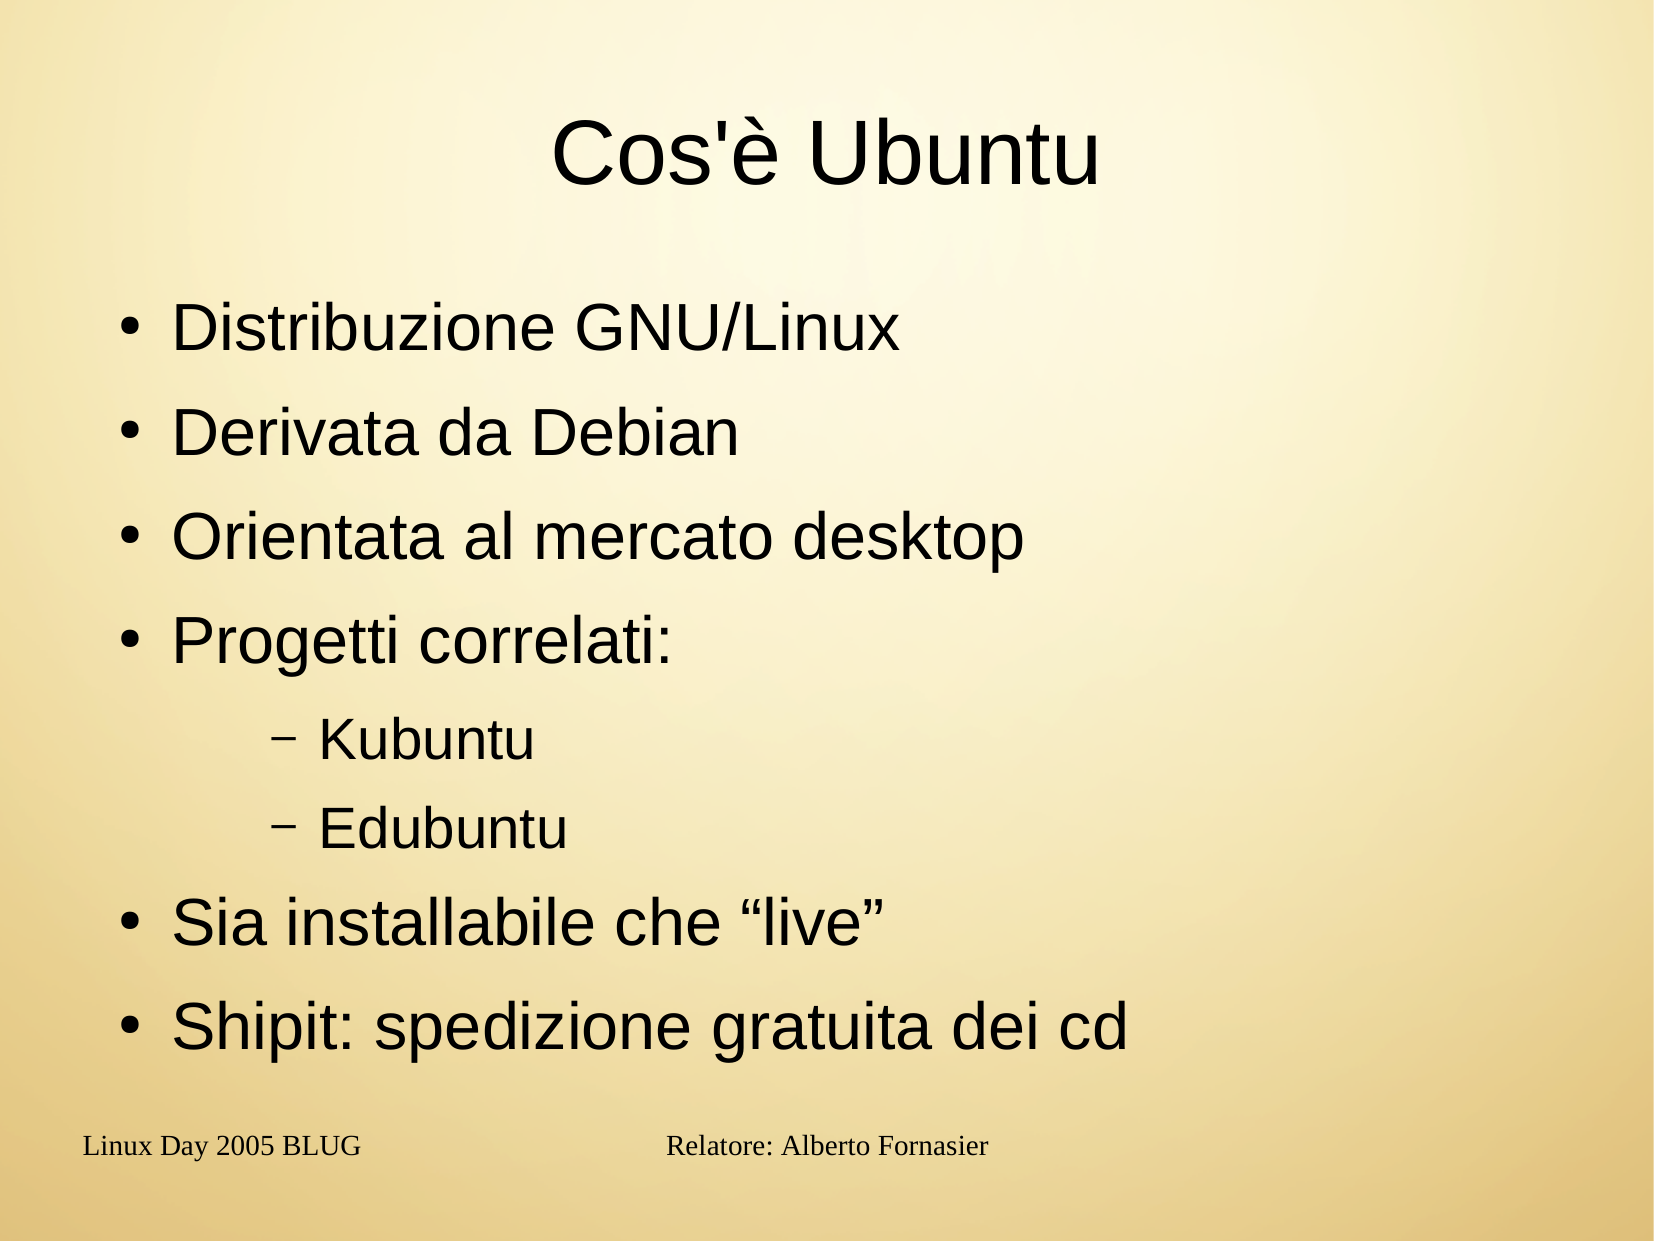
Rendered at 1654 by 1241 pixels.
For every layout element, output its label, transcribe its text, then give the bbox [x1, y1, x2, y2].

list Distribuzione GNU/Linux Derivata da Debian Orientata al mercato desktop Progetti correlati: Kubuntu Edubuntu Sia installabile che “live” Shipit: spedizione gratuita dei cd [82, 290, 1571, 1130]
picture [0, 0, 1654, 1241]
title Cos'è Ubuntu [82, 49, 1571, 257]
